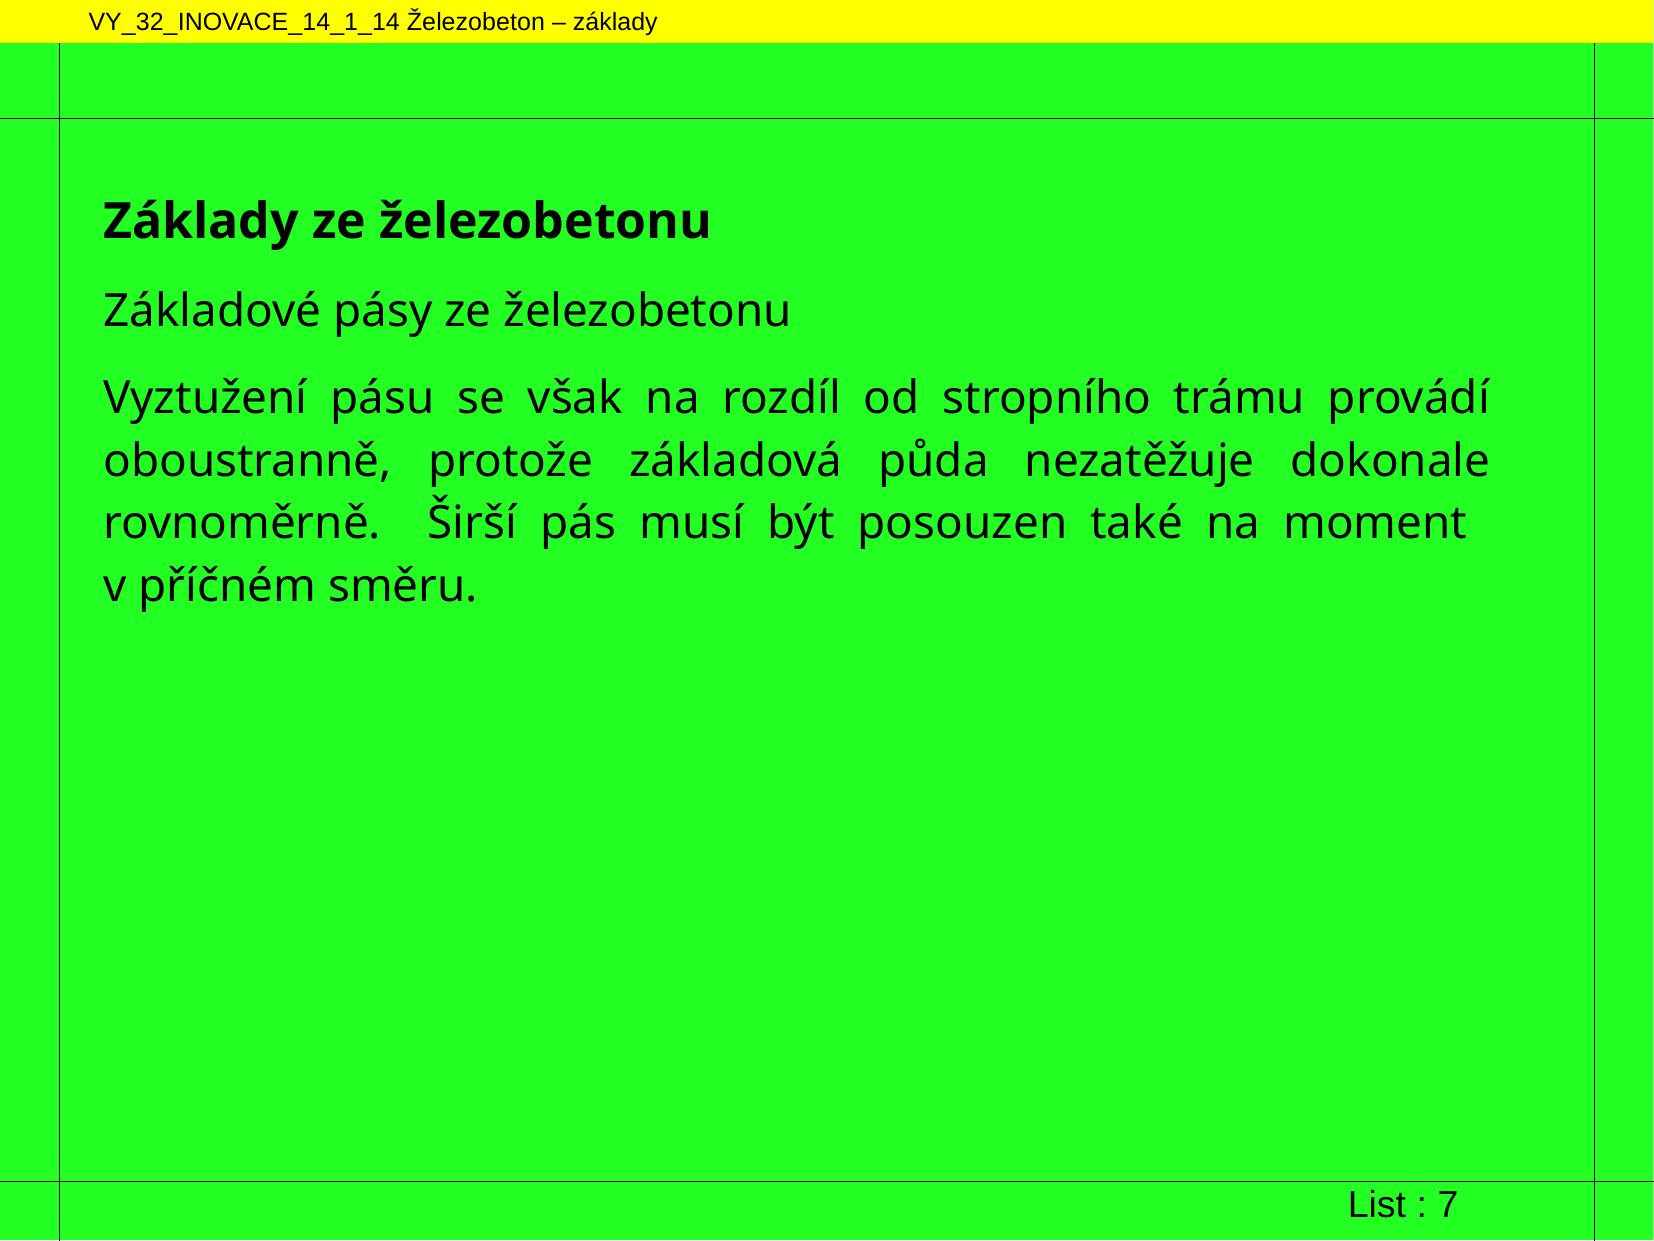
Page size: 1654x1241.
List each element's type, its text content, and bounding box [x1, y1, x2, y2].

text_box Základy ze železobetonu Základové pásy ze železobetonu Vyztužení pásu se však na rozdíl od stropního trámu provádí oboustranně, protože základová půda nezatěžuje dokonale rovnoměrně. Širší pás musí být posouzen také na moment v příčném směru. [88, 177, 1506, 679]
text_box List : <číslo> [1357, 1176, 1599, 1241]
text_box VY_32_INOVACE_14_1_14 Železobeton – základy [0, 0, 1654, 43]
